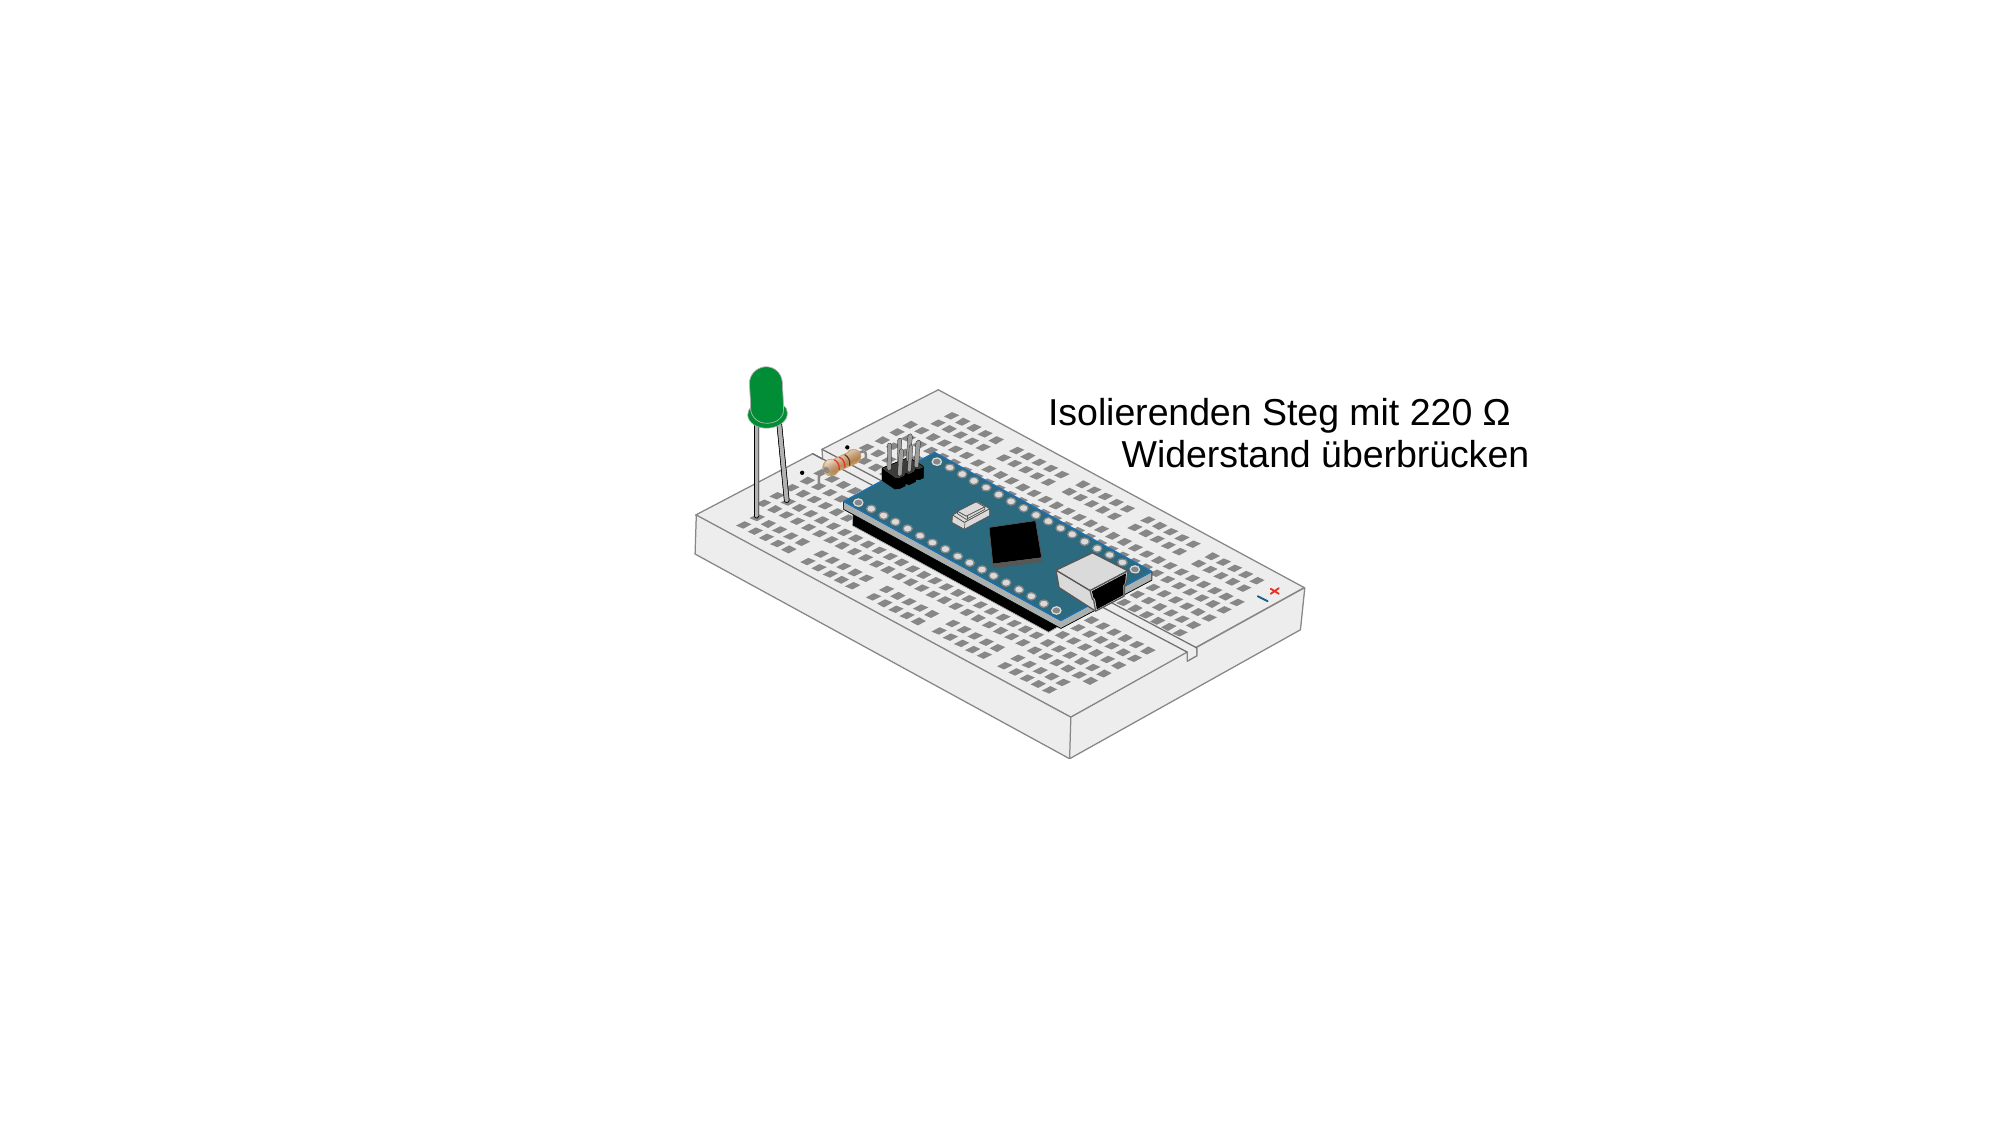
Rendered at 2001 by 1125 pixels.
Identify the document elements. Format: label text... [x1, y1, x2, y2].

picture [694, 366, 1306, 759]
text_box Isolierenden Steg mit 220 Ω Widerstand überbrücken [1033, 383, 1565, 525]
